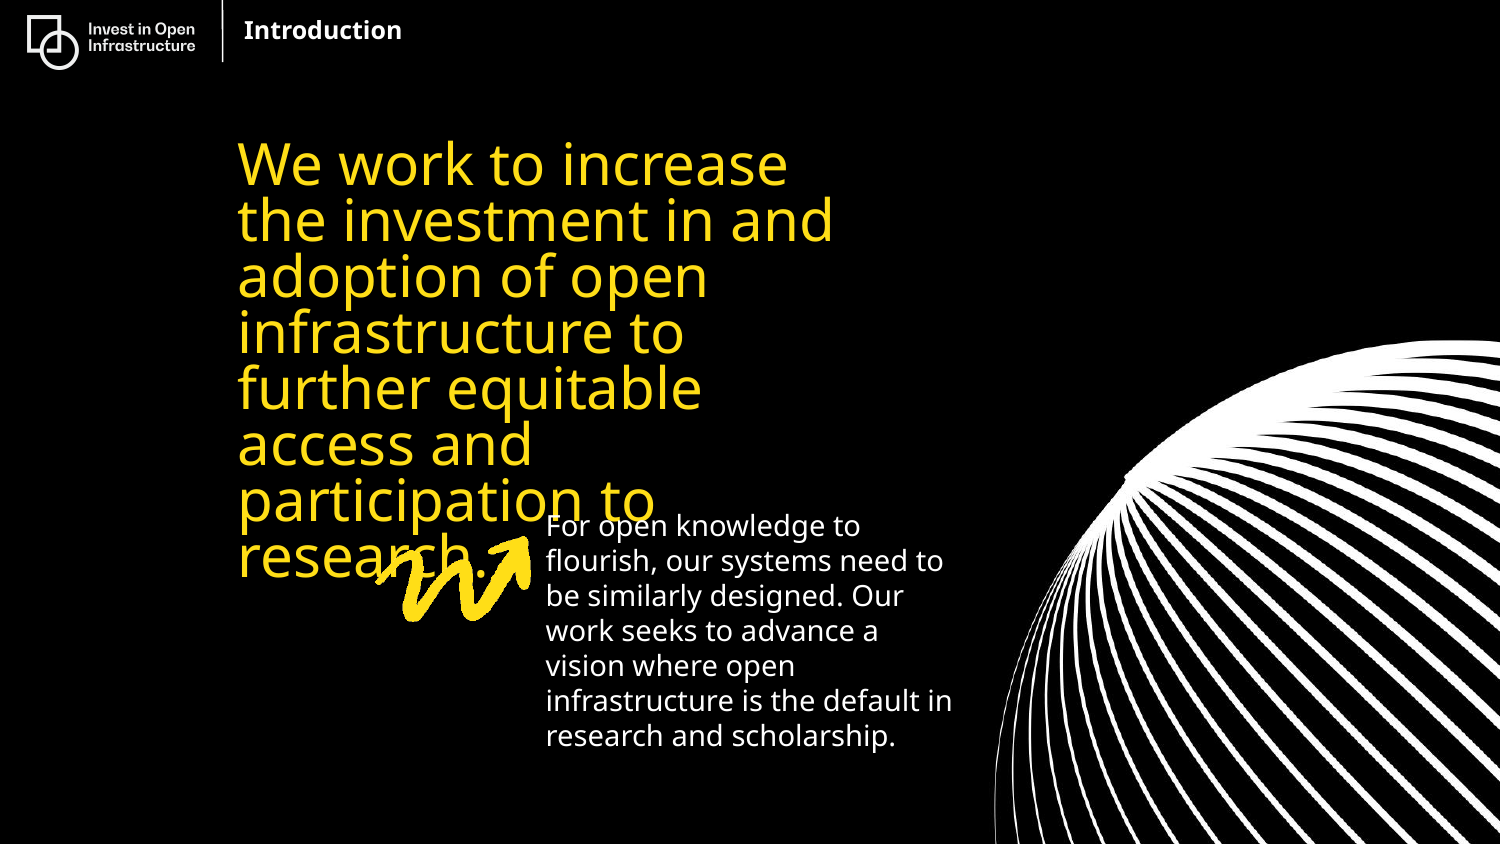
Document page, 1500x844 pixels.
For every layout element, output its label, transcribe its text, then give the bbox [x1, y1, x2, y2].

text_box Introduction [229, 0, 724, 61]
text_box For open knowledge to flourish, our systems need to be similarly designed. Our work seeks to advance a vision where open infrastructure is the default in research and scholarship. [530, 492, 978, 768]
picture [0, 0, 1500, 844]
subtitle We work to increase the investment in and adoption of open infrastructure to further equitable access and participation to research. [222, 126, 907, 446]
